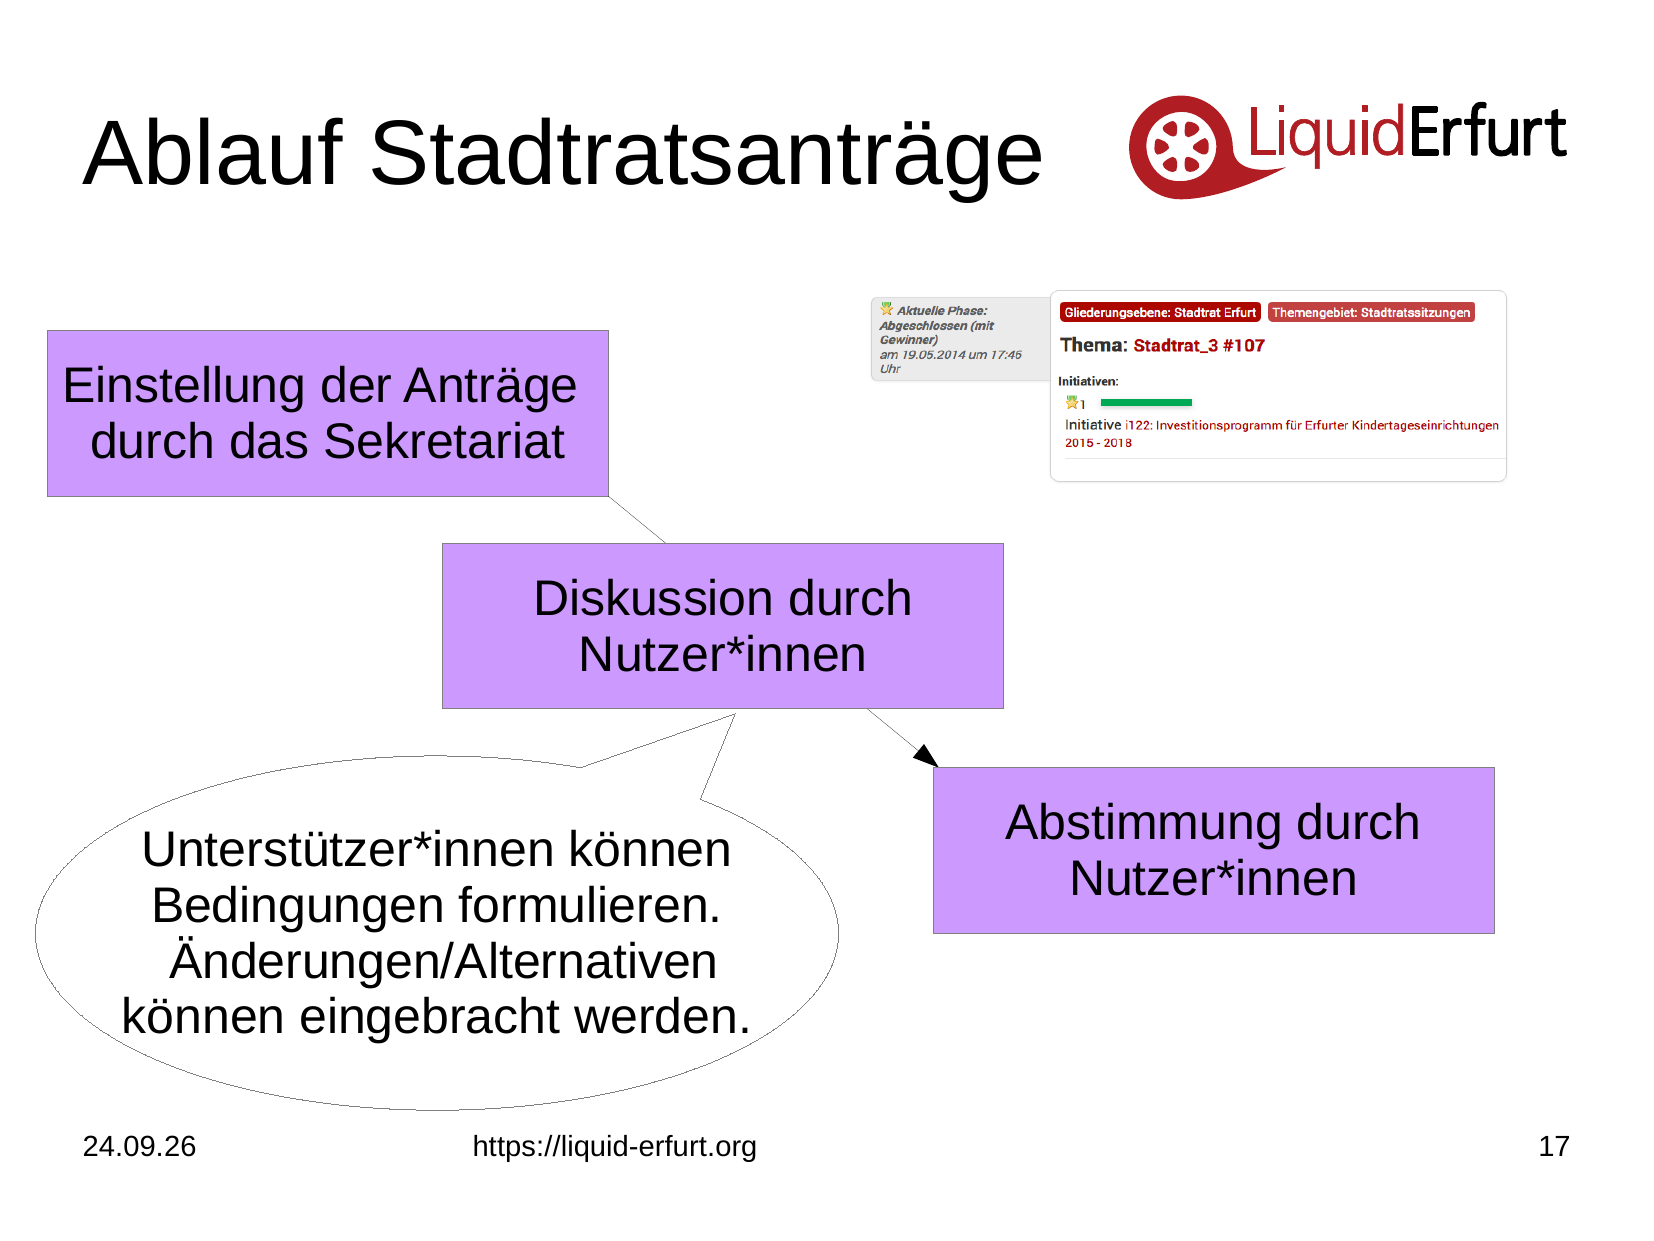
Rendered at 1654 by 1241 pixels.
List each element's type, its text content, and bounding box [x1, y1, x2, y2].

text_box Abstimmung durch Nutzer*innen [933, 767, 1495, 934]
title Ablauf Stadtratsanträge [82, 49, 1571, 257]
picture [848, 283, 1524, 493]
text_box Unterstützer*innen können Bedingungen formulieren. Änderungen/Alternativen können eingebracht werden. [35, 713, 839, 1111]
text_box Einstellung der Anträge durch das Sekretariat [47, 330, 609, 497]
text_box Diskussion durch Nutzer*innen [442, 543, 1004, 709]
